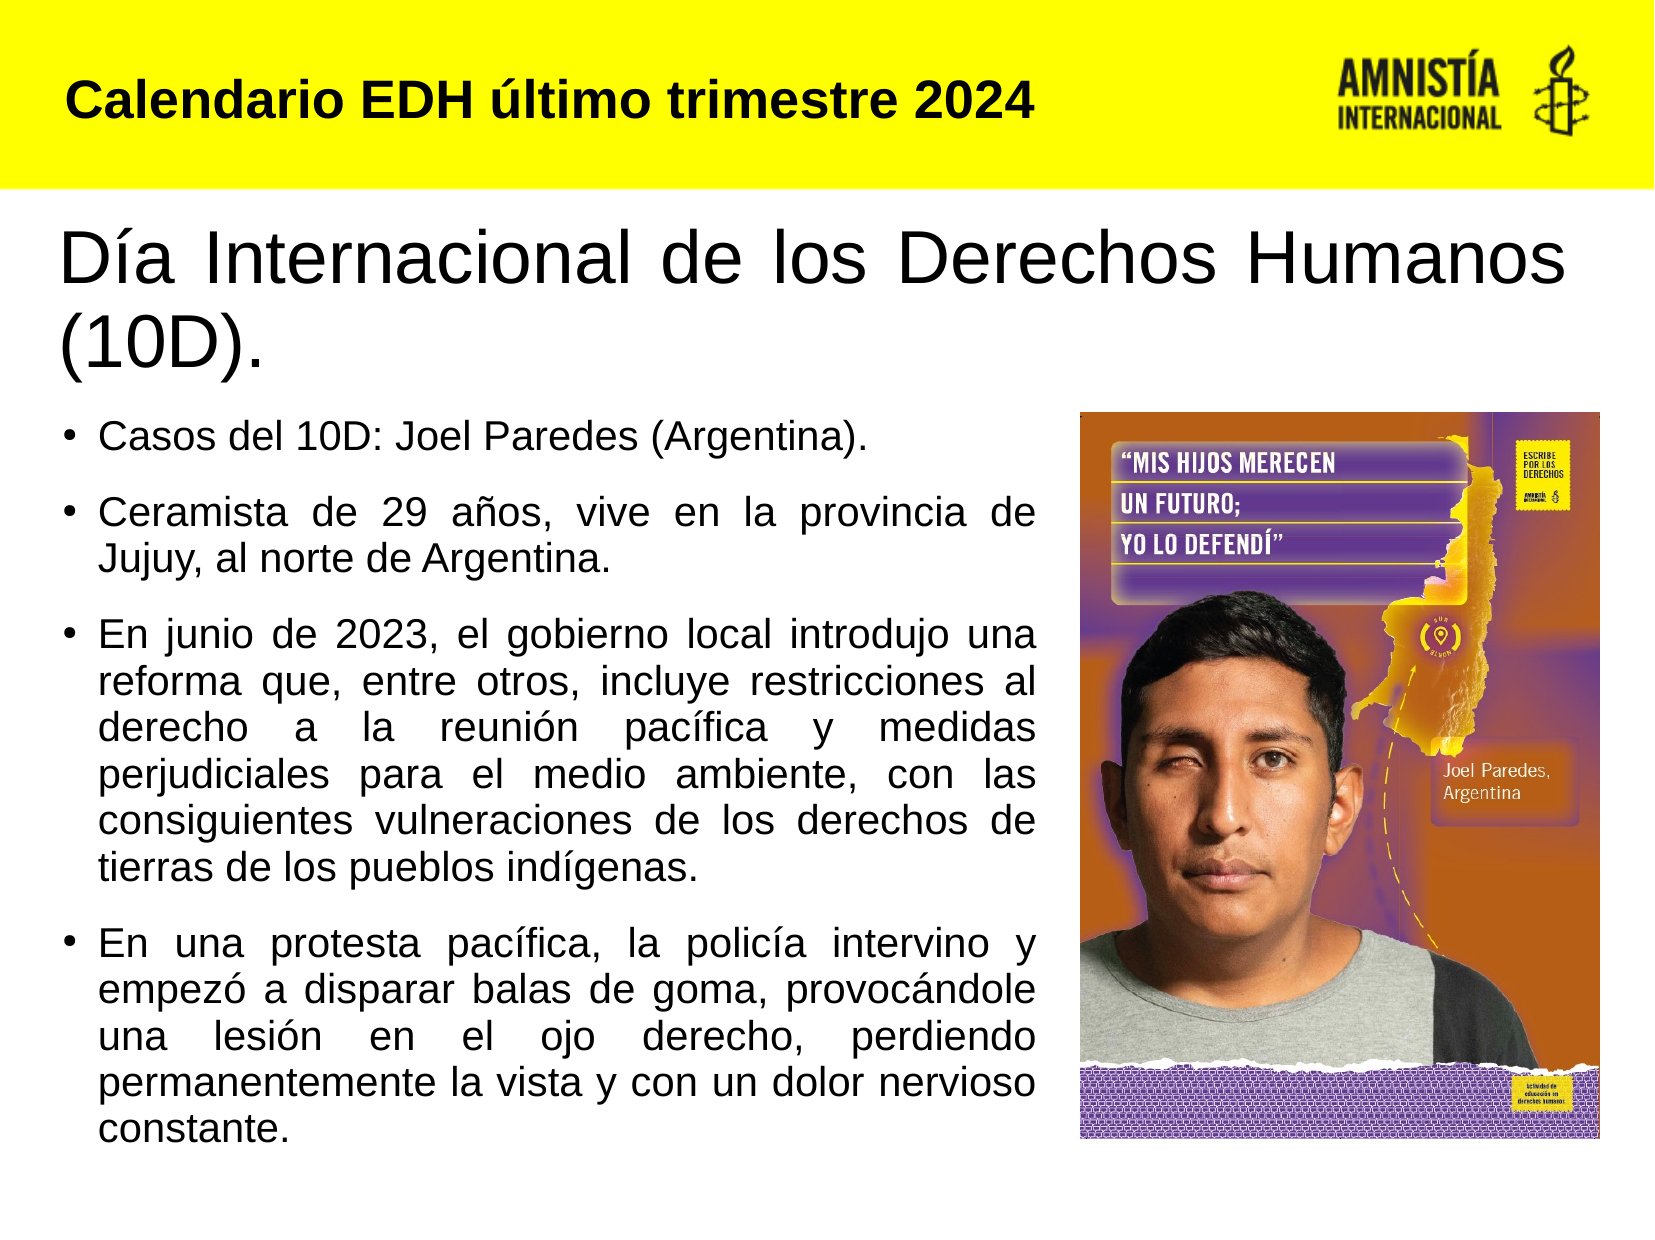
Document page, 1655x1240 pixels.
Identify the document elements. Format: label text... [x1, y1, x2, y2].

subtitle Casos del 10D: Joel Paredes (Argentina). Ceramista de 29 años, vive en la provincia de Jujuy, al norte de Argentina. En junio de 2023, el gobierno local introdujo una reforma que, entre otros, incluye restricciones al derecho a la reunión pacífica y medidas perjudiciales para el medio ambiente, con las consiguientes vulneraciones de los derechos de tierras de los pueblos indígenas. En una protesta pacífica, la policía intervino y empezó a disparar balas de goma, provocándole una lesión en el ojo derecho, perdiendo permanentemente la vista y con un dolor nervioso constante. [62, 412, 1038, 1169]
picture [0, 0, 1655, 1240]
title Calendario EDH último trimestre 2024 [64, 12, 1263, 188]
title Día Internacional de los Derechos Humanos (10D). [58, 212, 1569, 388]
